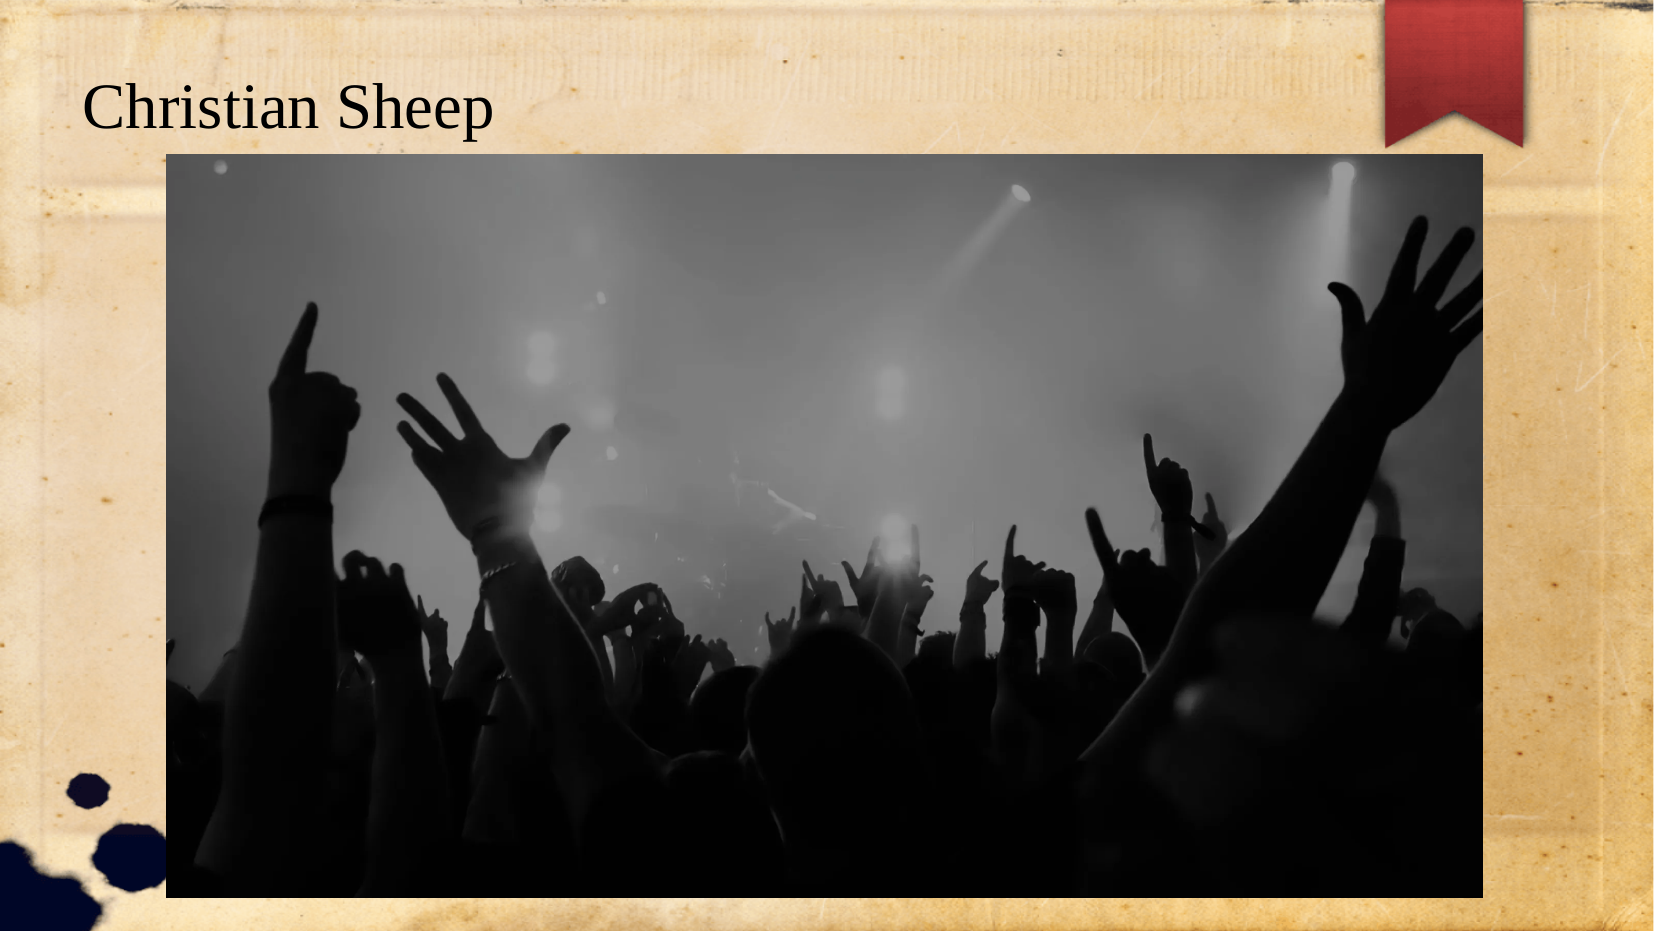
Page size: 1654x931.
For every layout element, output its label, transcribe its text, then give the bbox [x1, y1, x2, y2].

picture [0, 0, 1654, 931]
title Christian Sheep [82, 37, 1347, 178]
